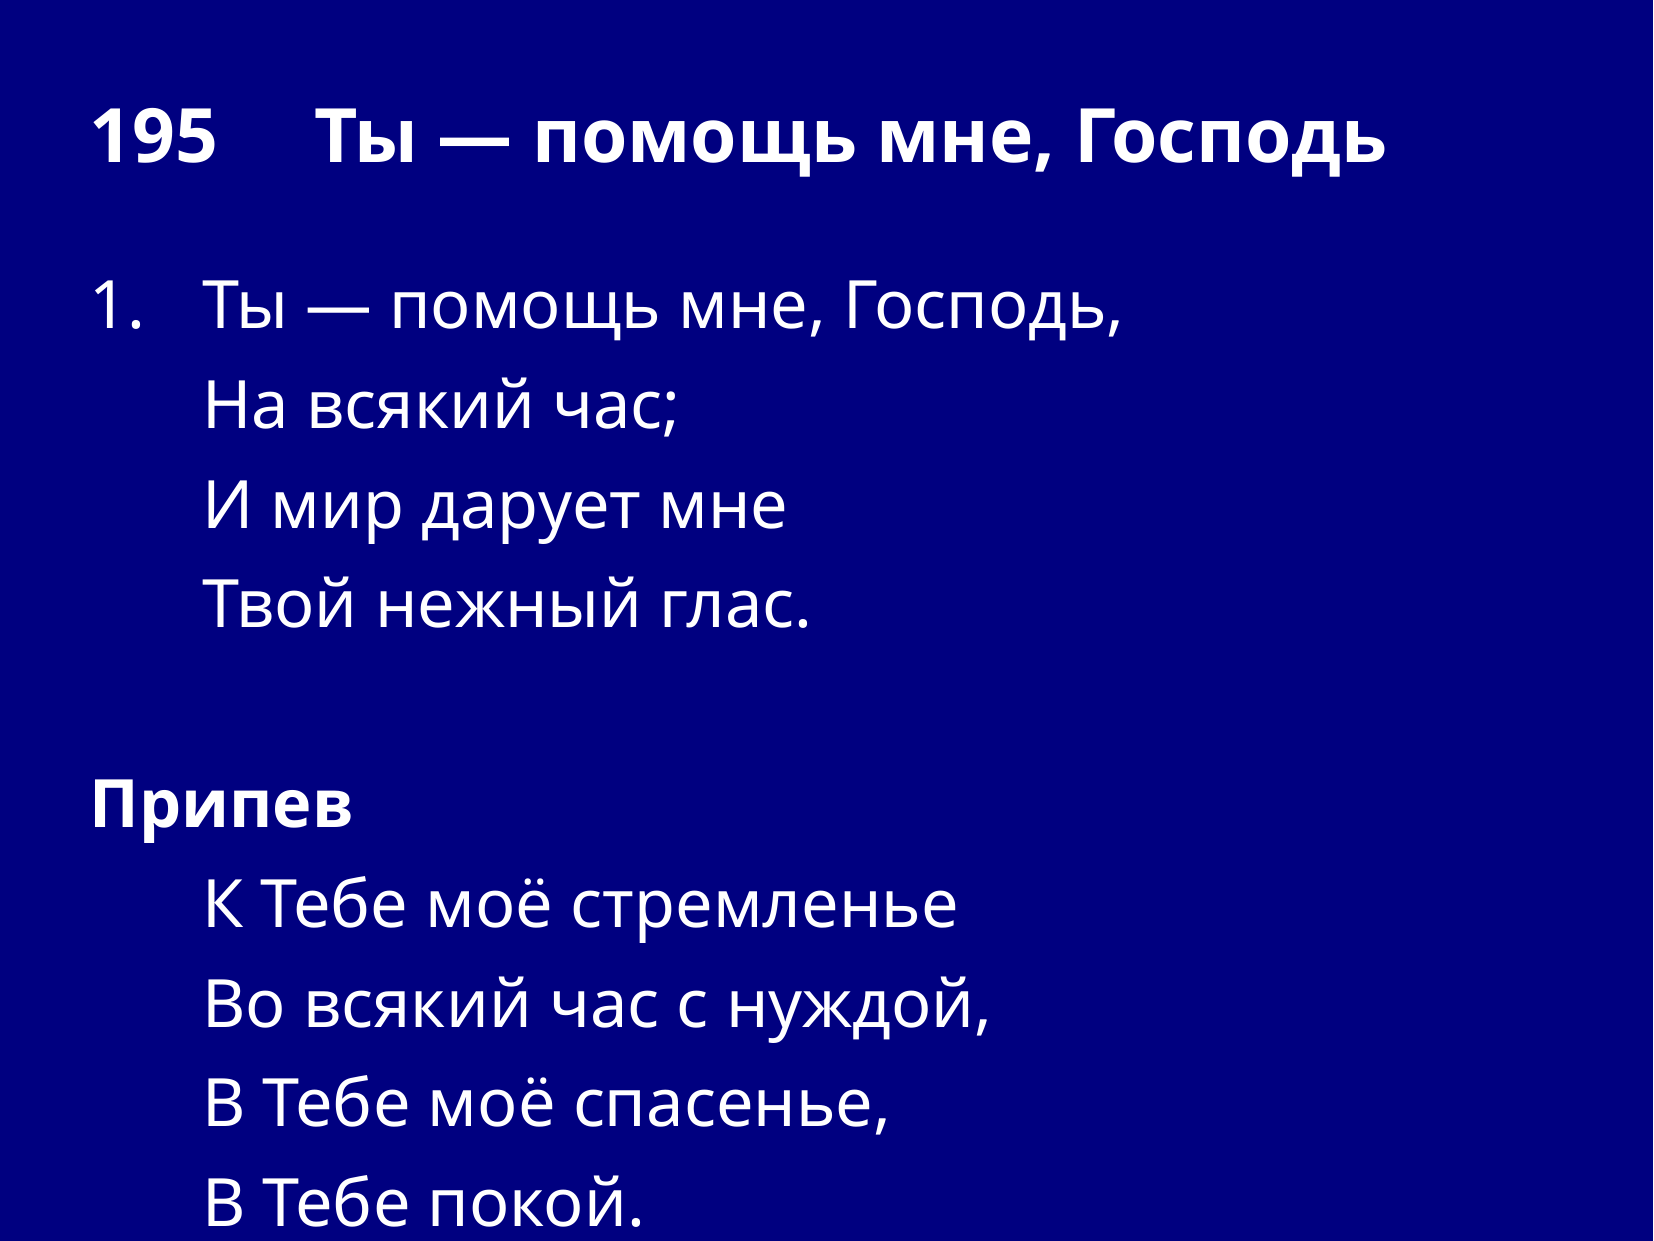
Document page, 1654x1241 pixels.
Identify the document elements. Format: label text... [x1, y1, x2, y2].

text_box 1. Ты — помощь мне, Господь, На всякий час; И мир дарует мне Твой нежный глас. Припев К Тебе моё стремленье Во всякий час с нуждой, В Тебе моё спасенье, В Тебе покой. [75, 188, 1576, 1163]
text_box 195 Ты — помощь мне, Господь [75, 75, 1576, 188]
